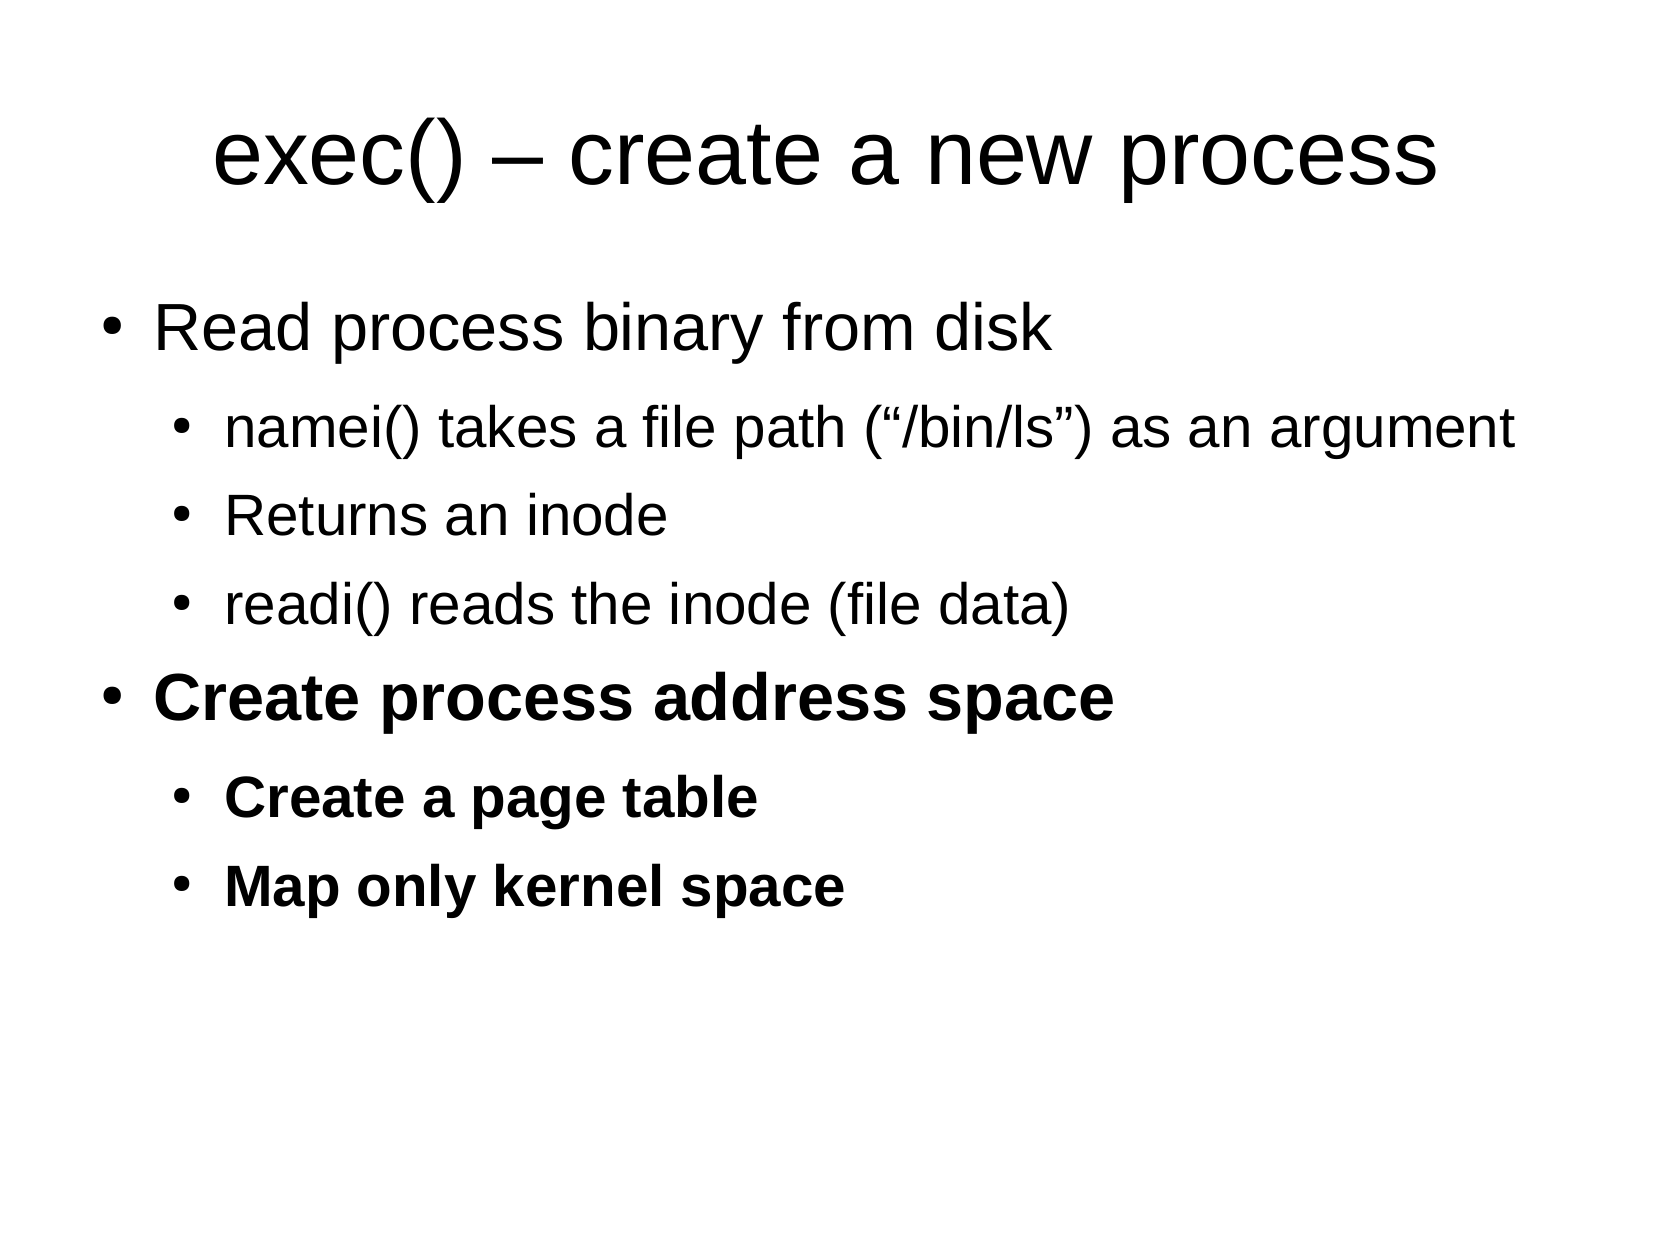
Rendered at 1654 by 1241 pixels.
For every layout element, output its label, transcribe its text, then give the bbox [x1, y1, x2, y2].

title exec() – create a new process [82, 49, 1571, 257]
list Read process binary from disk namei() takes a file path (“/bin/ls”) as an argument Returns an inode readi() reads the inode (file data) Create process address space Create a page table Map only kernel space [82, 290, 1571, 1010]
